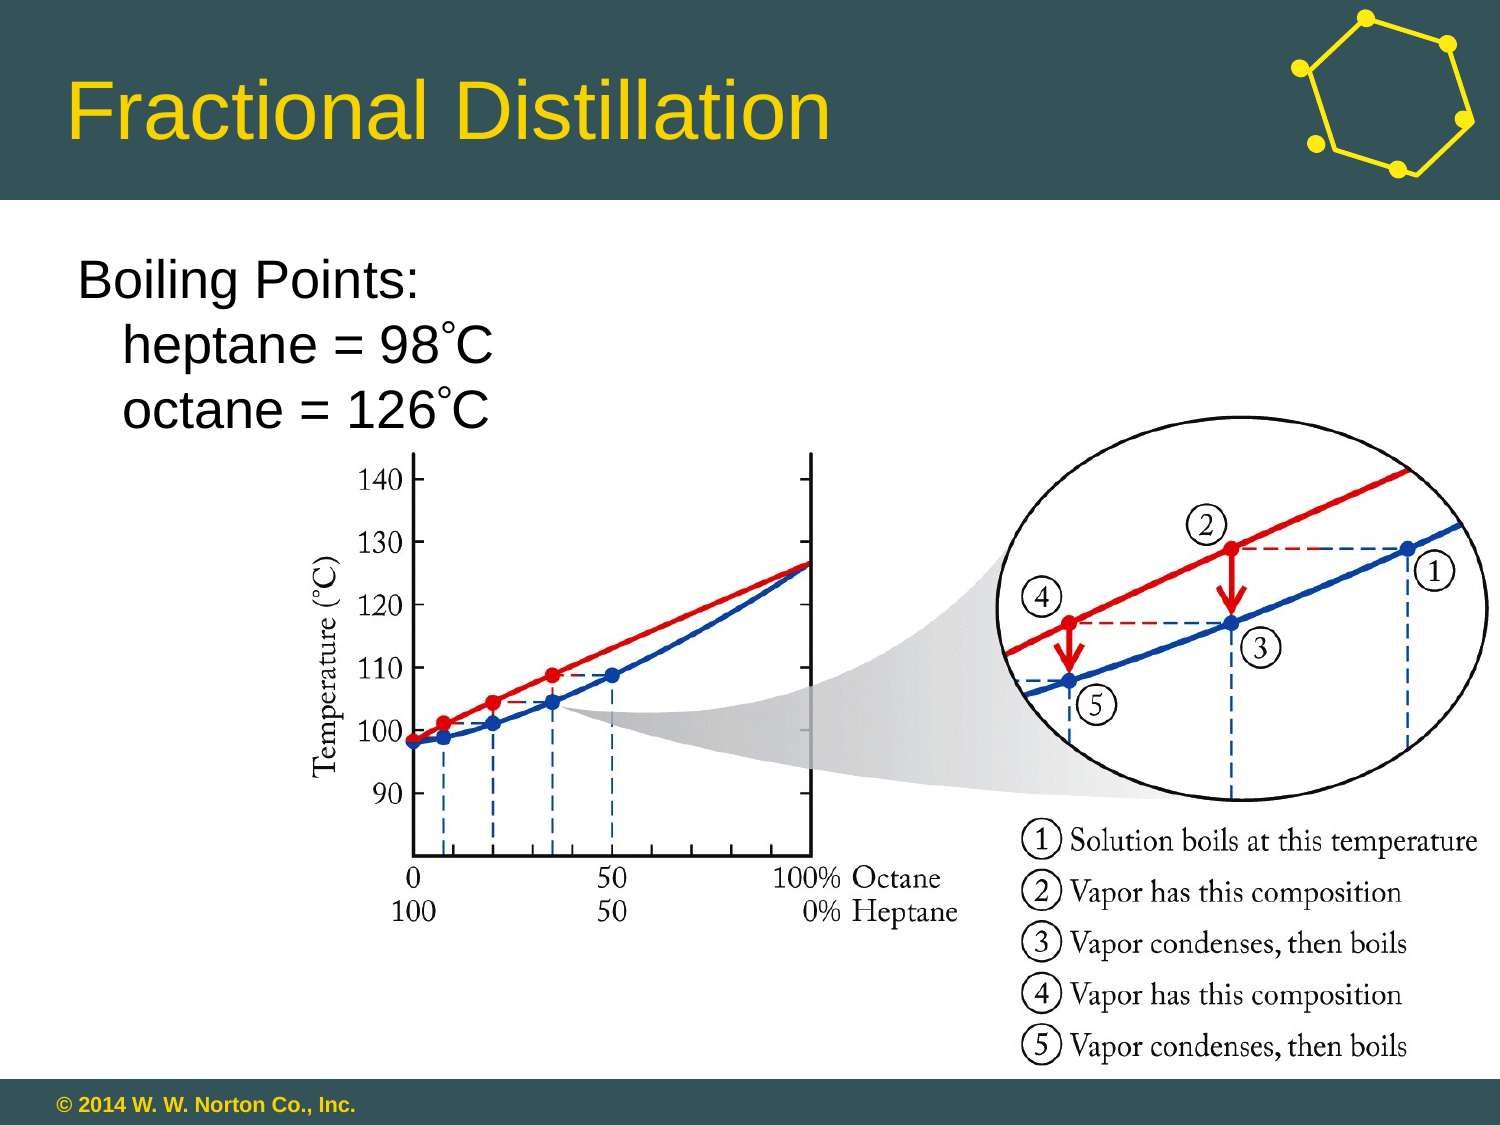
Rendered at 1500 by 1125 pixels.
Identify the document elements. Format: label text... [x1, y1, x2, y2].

title Fractional Distillation [50, 24, 1400, 188]
picture [300, 407, 1496, 1074]
text_box Boiling Points: heptane = 98C octane = 126C [62, 237, 588, 448]
